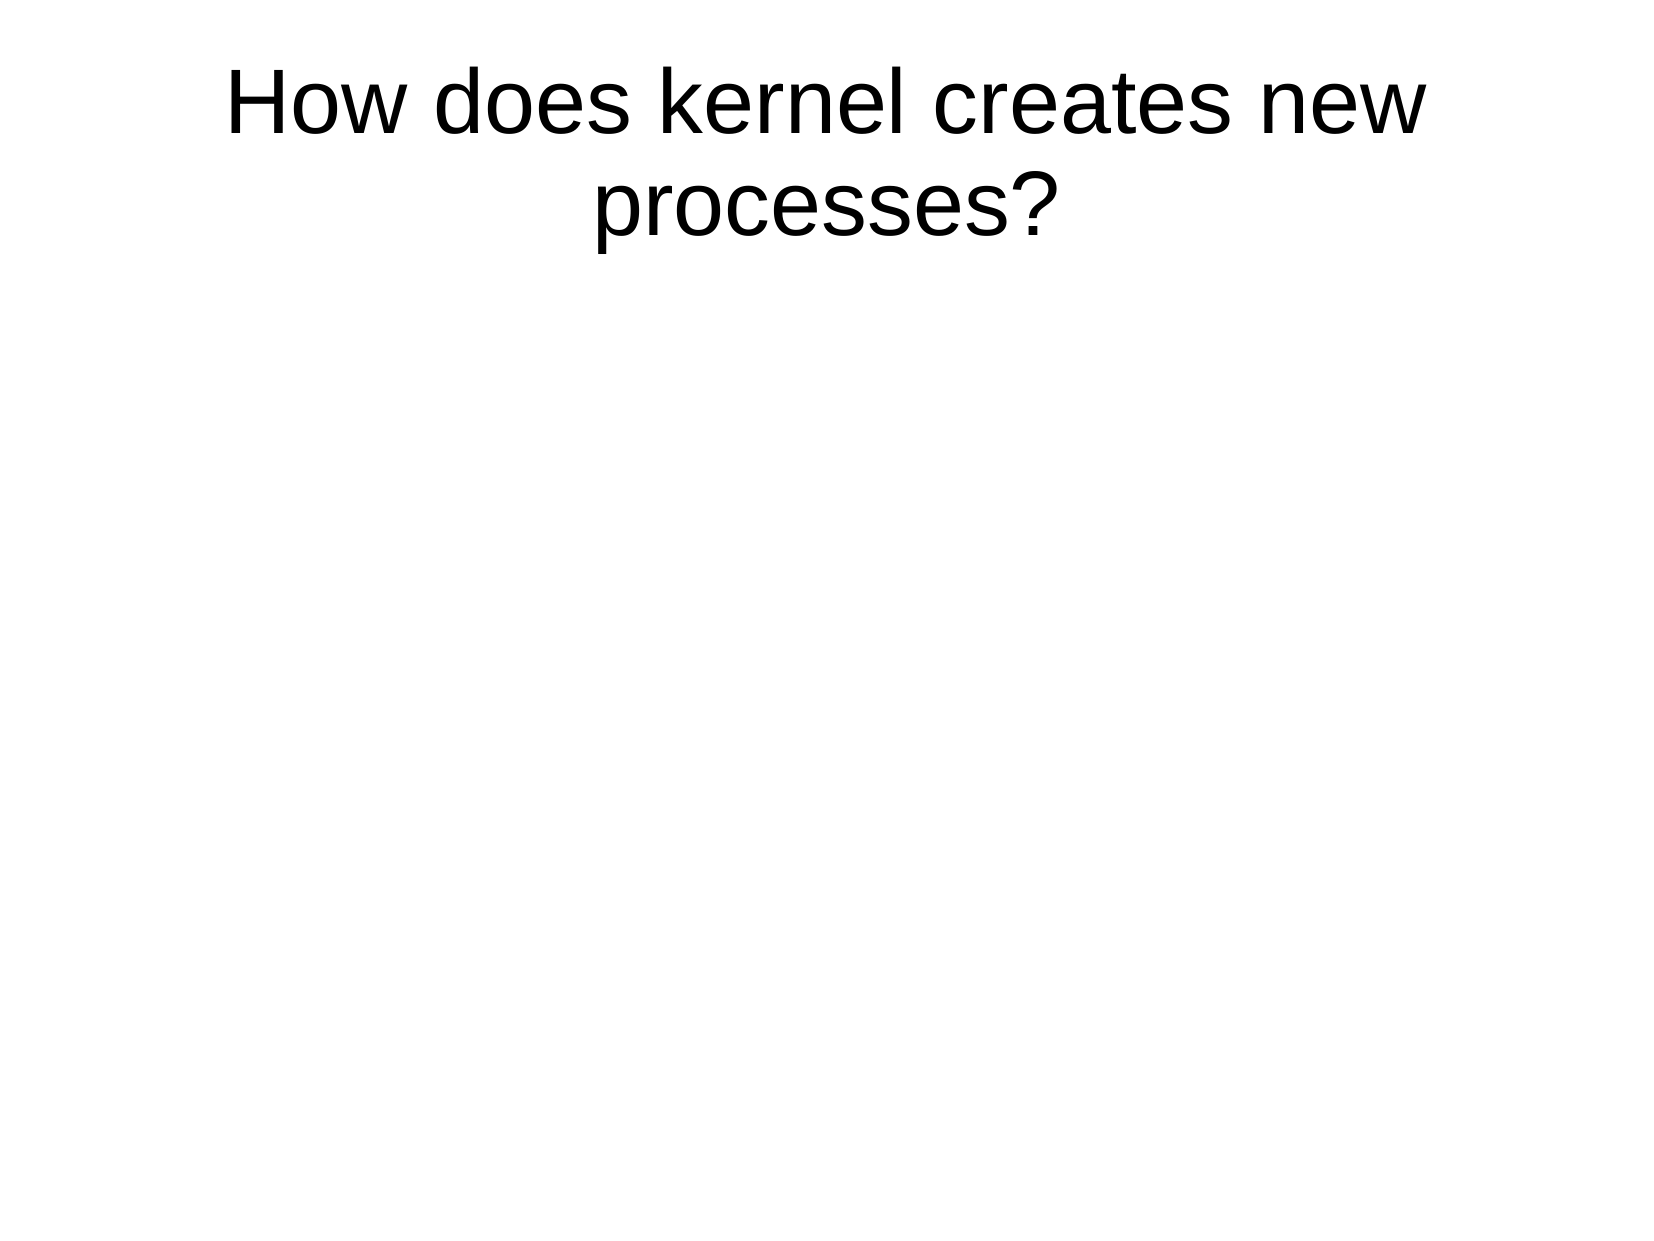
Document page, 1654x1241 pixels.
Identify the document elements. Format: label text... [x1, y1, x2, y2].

title How does kernel creates new processes? [82, 49, 1571, 257]
